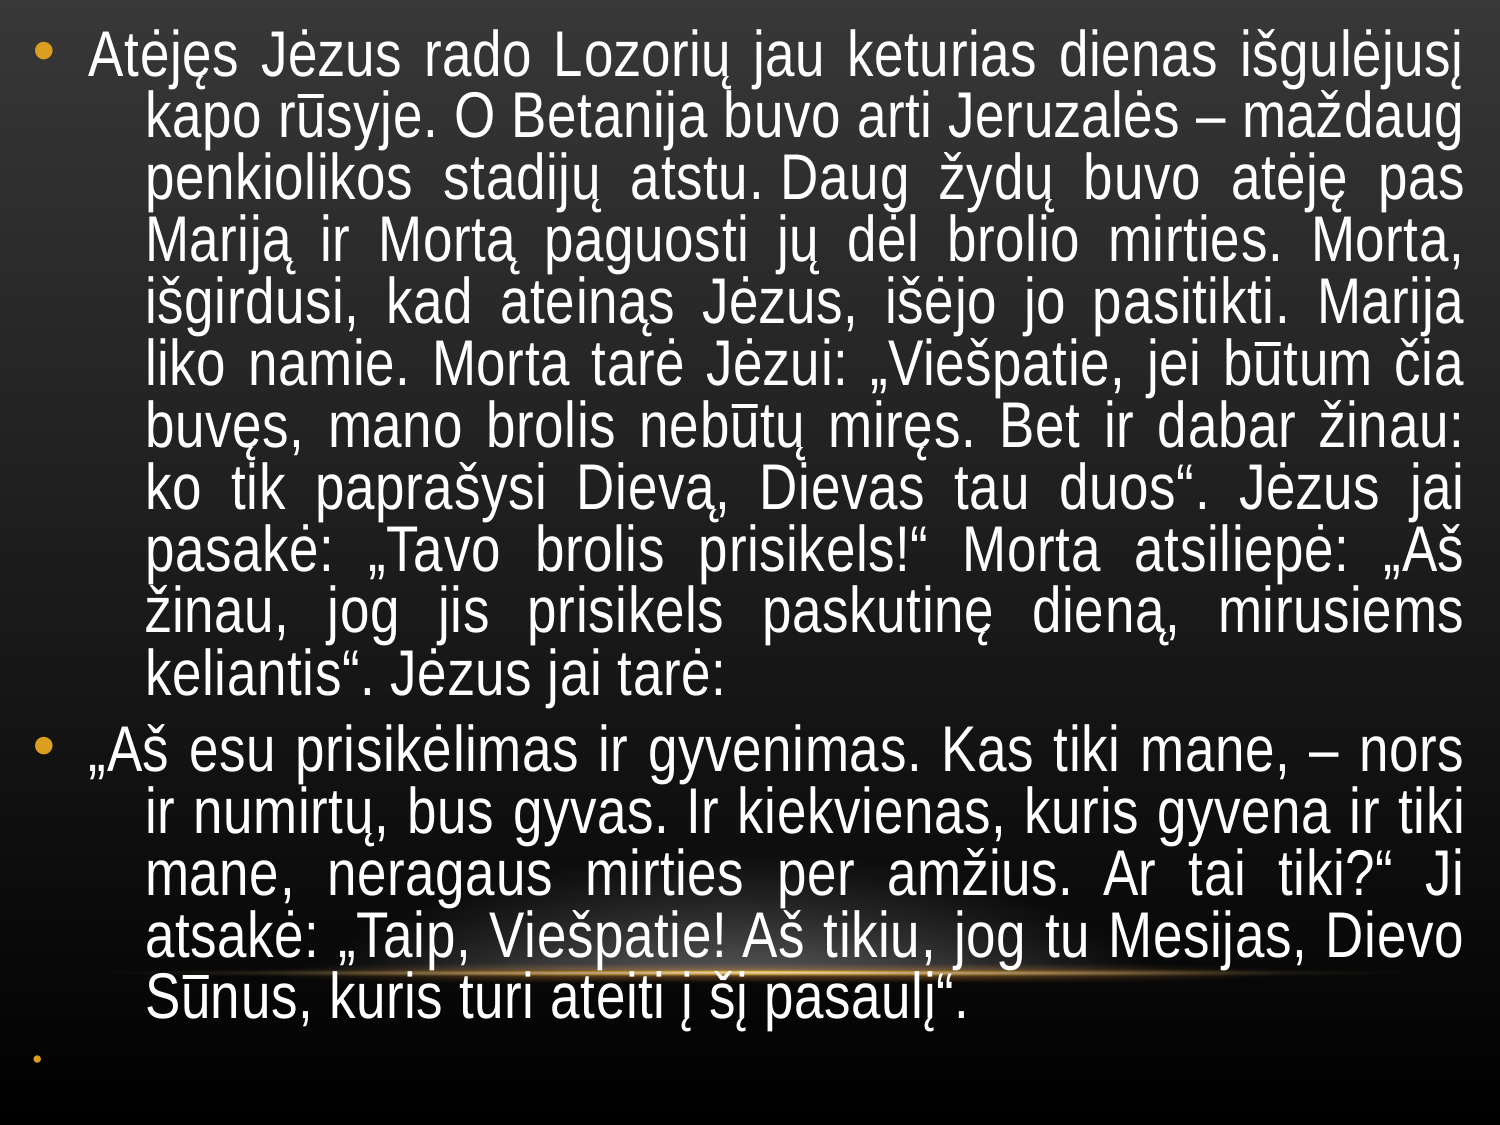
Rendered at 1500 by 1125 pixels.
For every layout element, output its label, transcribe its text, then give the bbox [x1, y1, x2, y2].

list Atėjęs Jėzus rado Lozorių jau keturias dienas išgulėjusį kapo rūsyje. O Betanija buvo arti Jeruzalės – maždaug penkiolikos stadijų atstu. Daug žydų buvo atėję pas Mariją ir Mortą paguosti jų dėl brolio mirties. Morta, išgirdusi, kad ateinąs Jėzus, išėjo jo pasitikti. Marija liko namie. Morta tarė Jėzui: „Viešpatie, jei būtum čia buvęs, mano brolis nebūtų miręs. Bet ir dabar žinau: ko tik paprašysi Dievą, Dievas tau duos“. Jėzus jai pasakė: „Tavo brolis prisikels!“ Morta atsiliepė: „Aš žinau, jog jis prisikels paskutinę dieną, mirusiems keliantis“. Jėzus jai tarė: „Aš esu prisikėlimas ir gyvenimas. Kas tiki mane, – nors ir numirtų, bus gyvas. Ir kiekvienas, kuris gyvena ir tiki mane, neragaus mirties per amžius. Ar tai tiki?“ Ji atsakė: „Taip, Viešpatie! Aš tikiu, jog tu Mesijas, Dievo Sūnus, kuris turi ateiti į šį pasaulį“. [17, 19, 1483, 1125]
